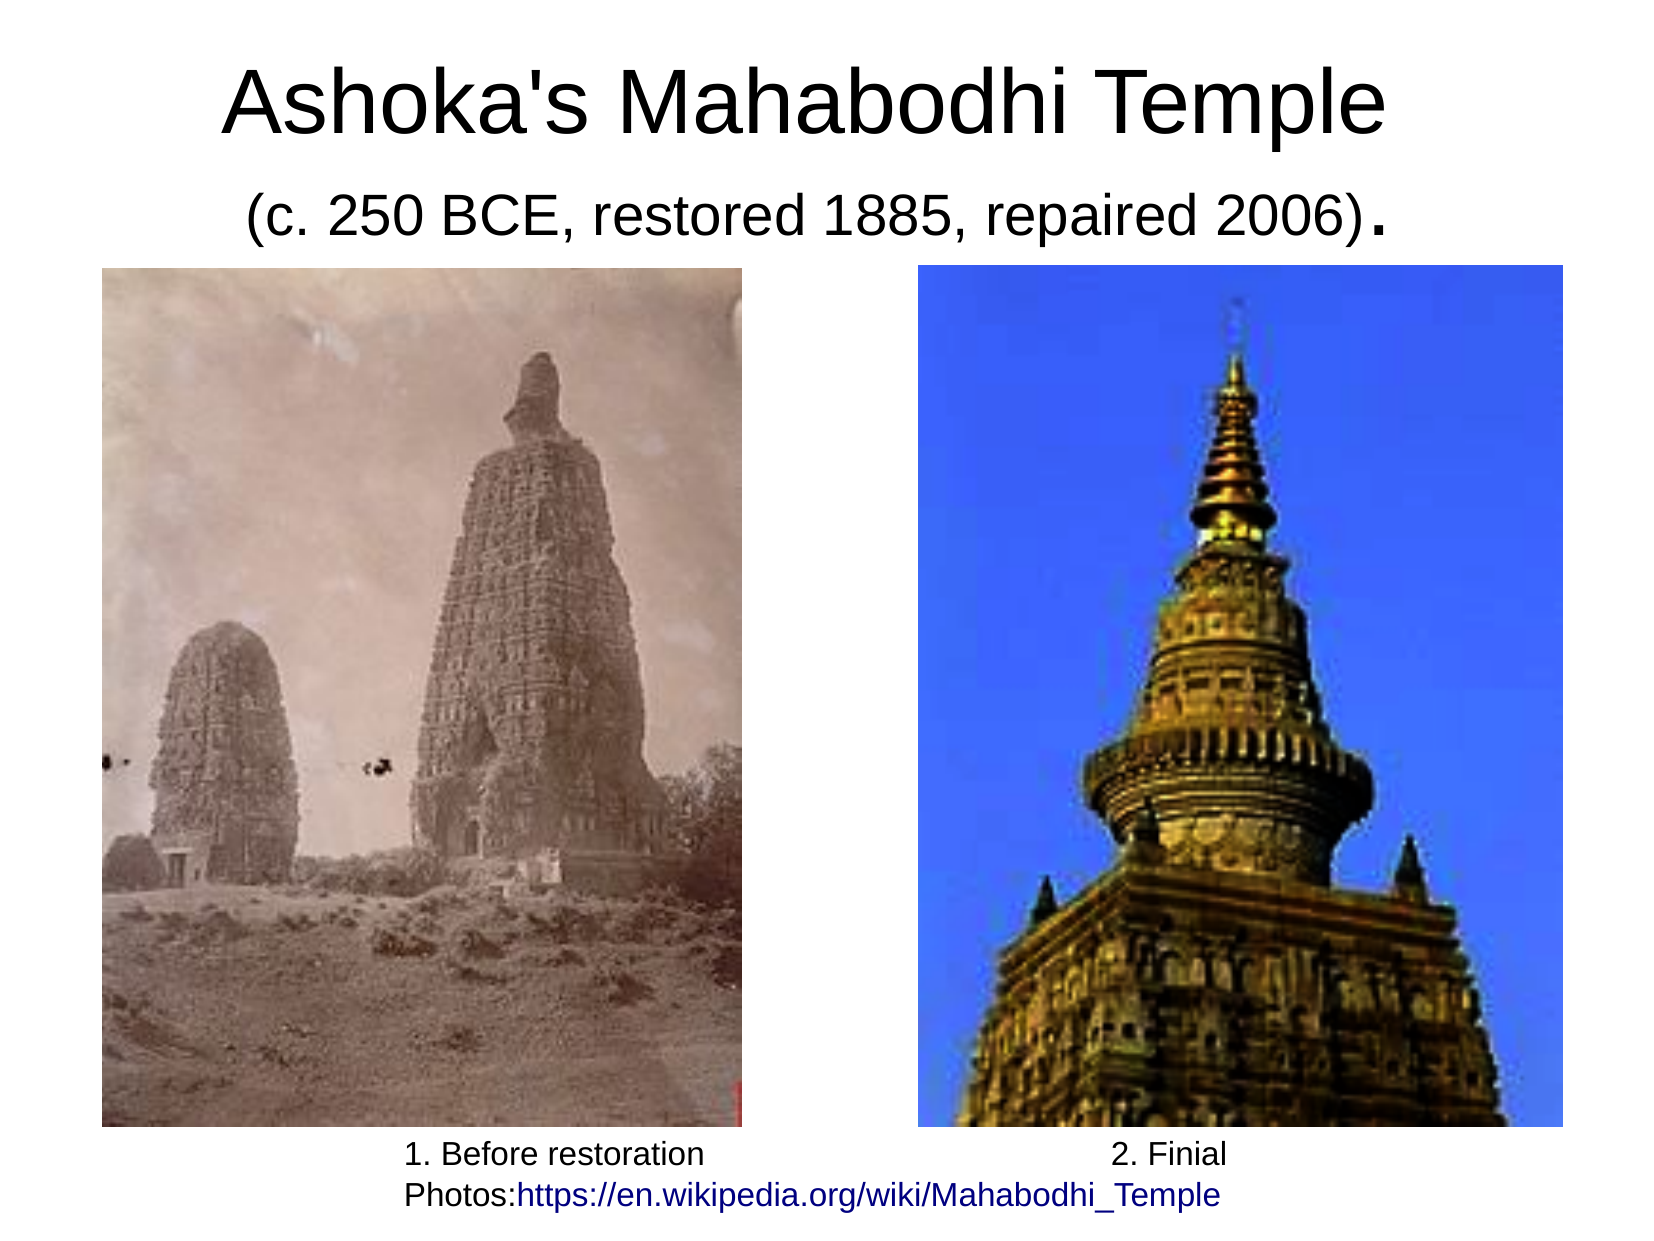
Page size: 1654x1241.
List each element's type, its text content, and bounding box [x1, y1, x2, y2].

text_box 1. Before restoration 2. Finial Photos:https://en.wikipedia.org/wiki/Mahabodhi_Temple [388, 1128, 1247, 1224]
picture [918, 265, 1563, 1127]
picture [102, 268, 742, 1127]
title Ashoka's Mahabodhi Temple (c. 250 BCE, restored 1885, repaired 2006). [74, 49, 1563, 257]
